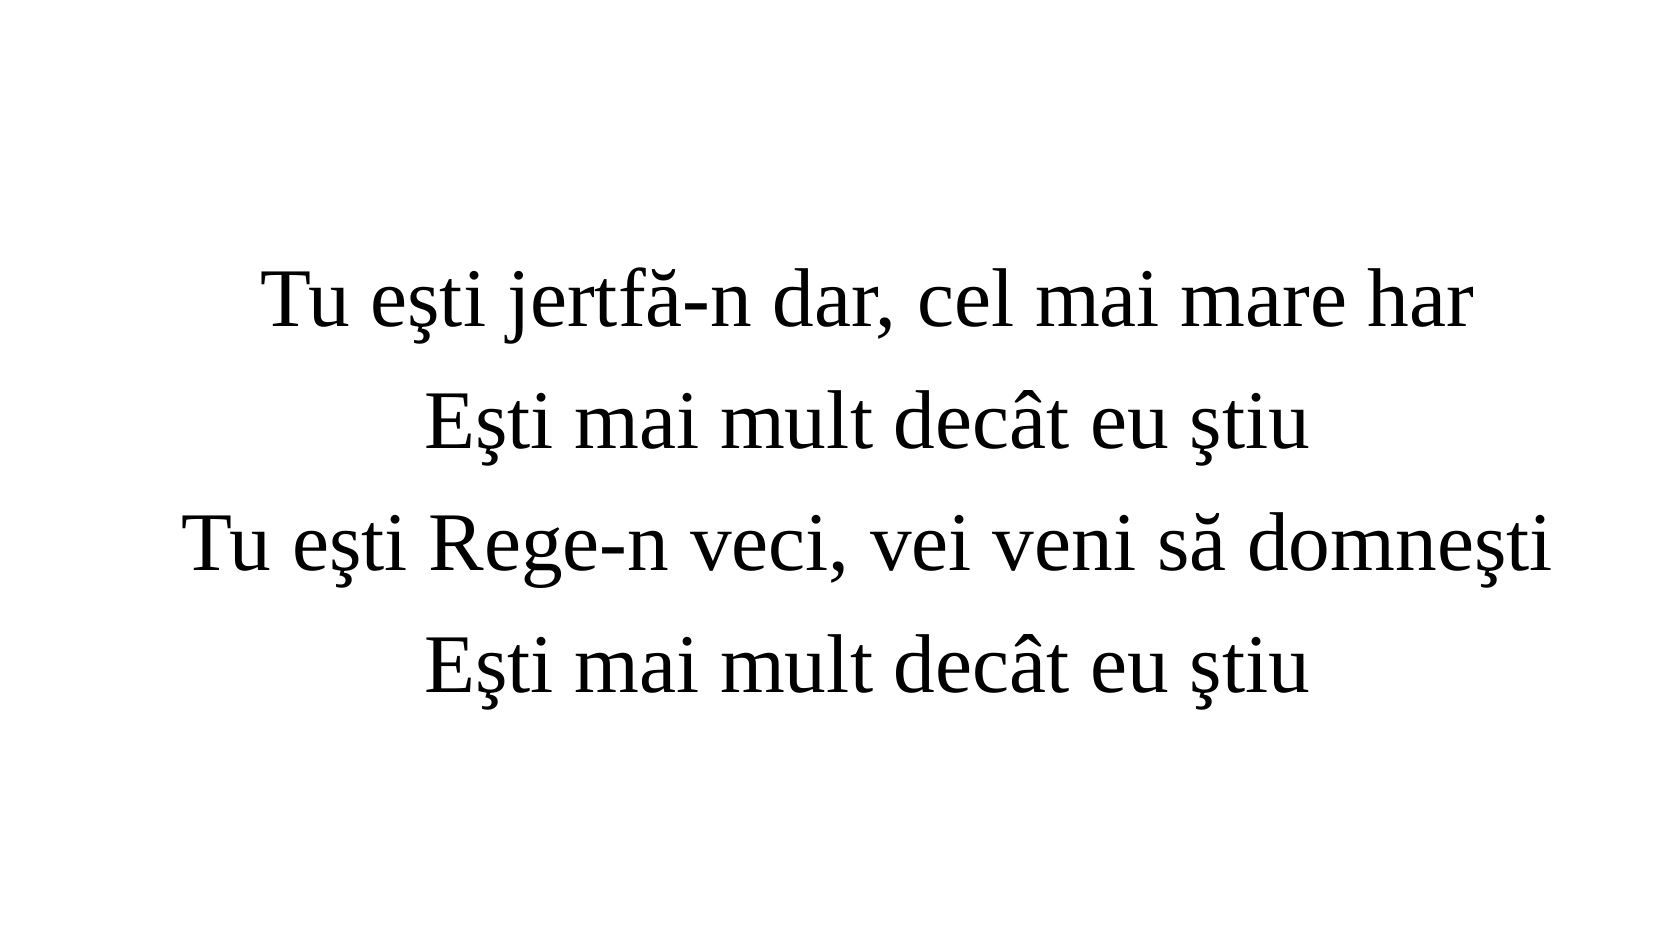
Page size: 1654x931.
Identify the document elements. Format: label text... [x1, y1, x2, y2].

subtitle Tu eşti jertfă-n dar, cel mai mare har Eşti mai mult decât eu ştiu Tu eşti Rege-n veci, vei veni să domneşti Eşti mai mult decât eu ştiu [153, 239, 1583, 713]
